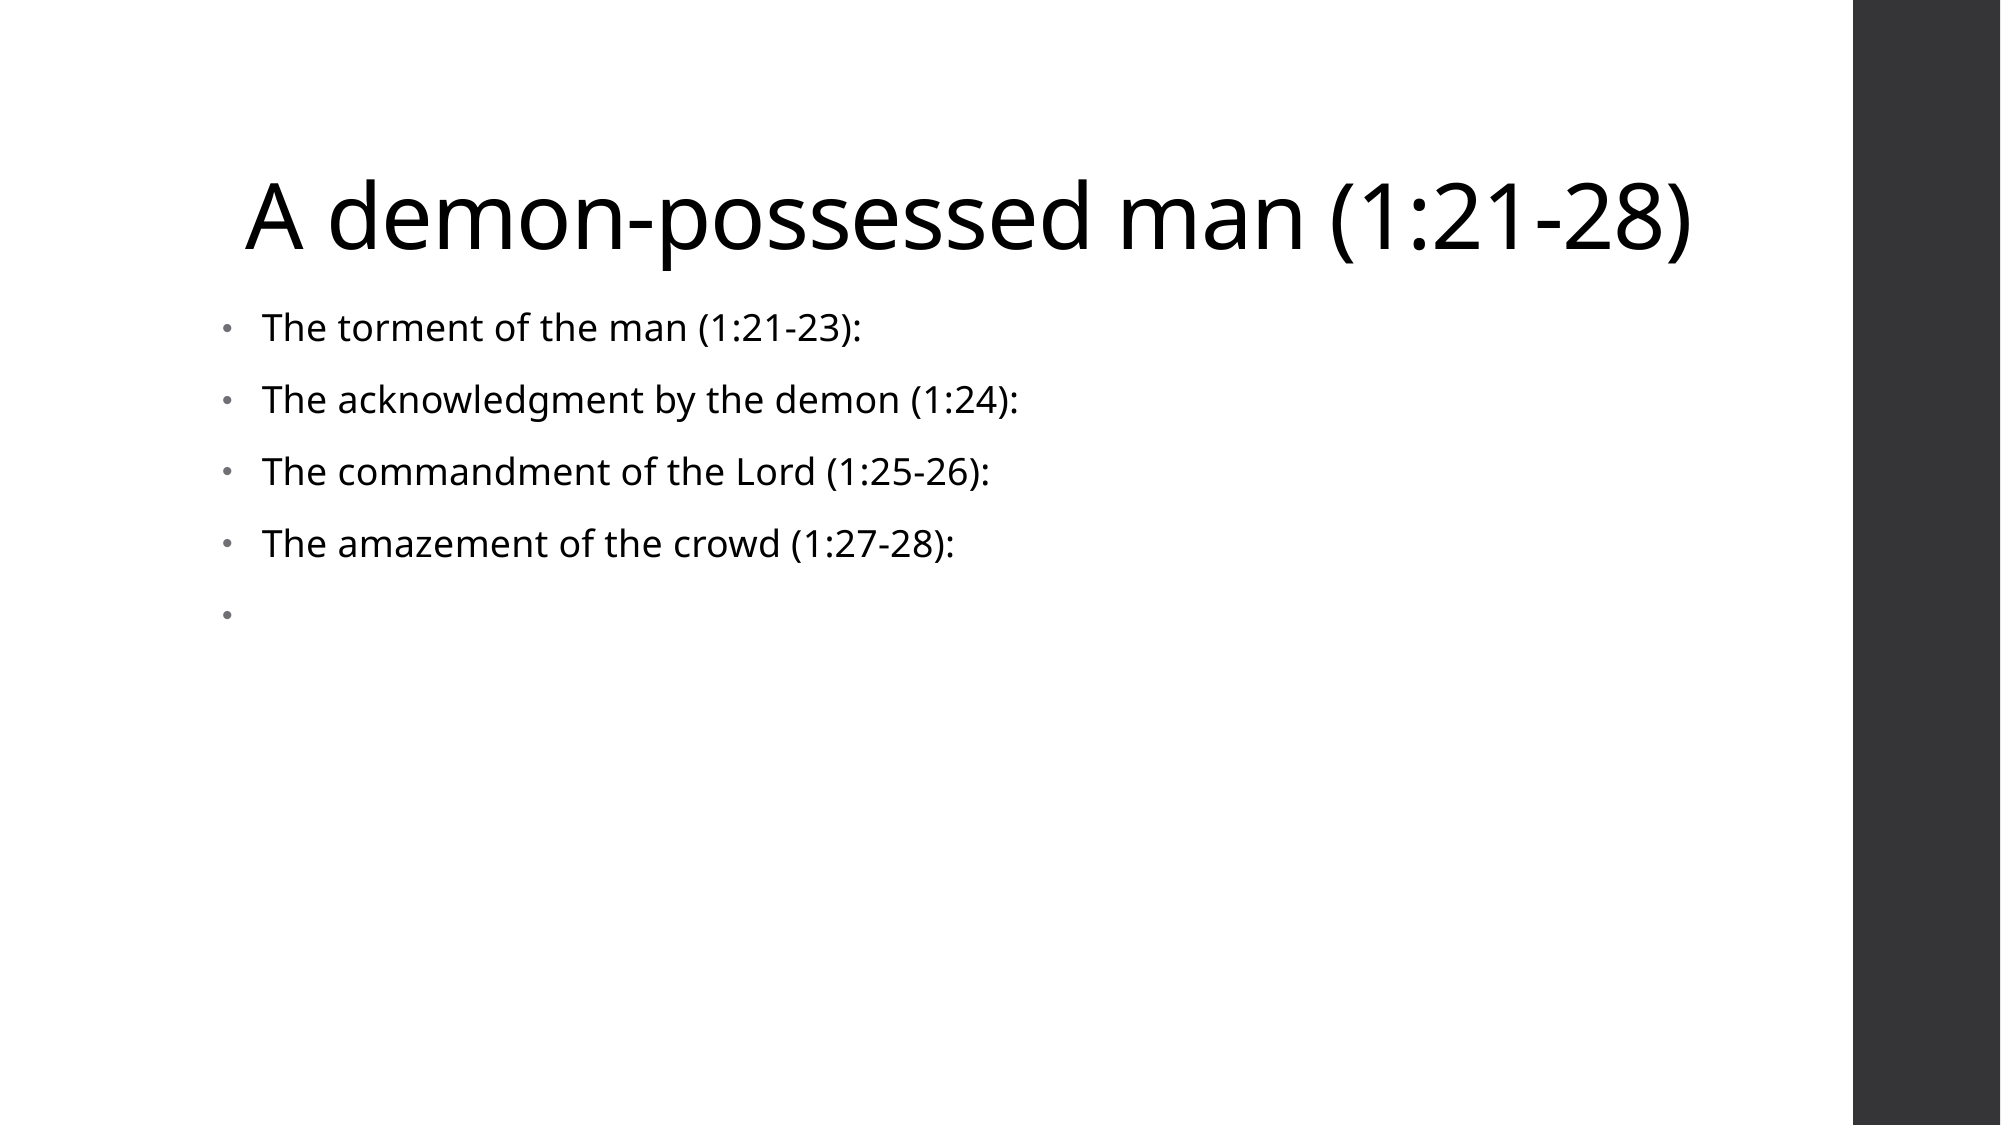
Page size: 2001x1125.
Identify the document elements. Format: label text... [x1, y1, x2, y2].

list The torment of the man (1:21-23): The acknowledgment by the demon (1:24): The commandment of the Lord (1:25-26): The amazement of the crowd (1:27-28): [206, 299, 1617, 1014]
title A demon-possessed man (1:21-28) [206, 60, 1797, 278]
